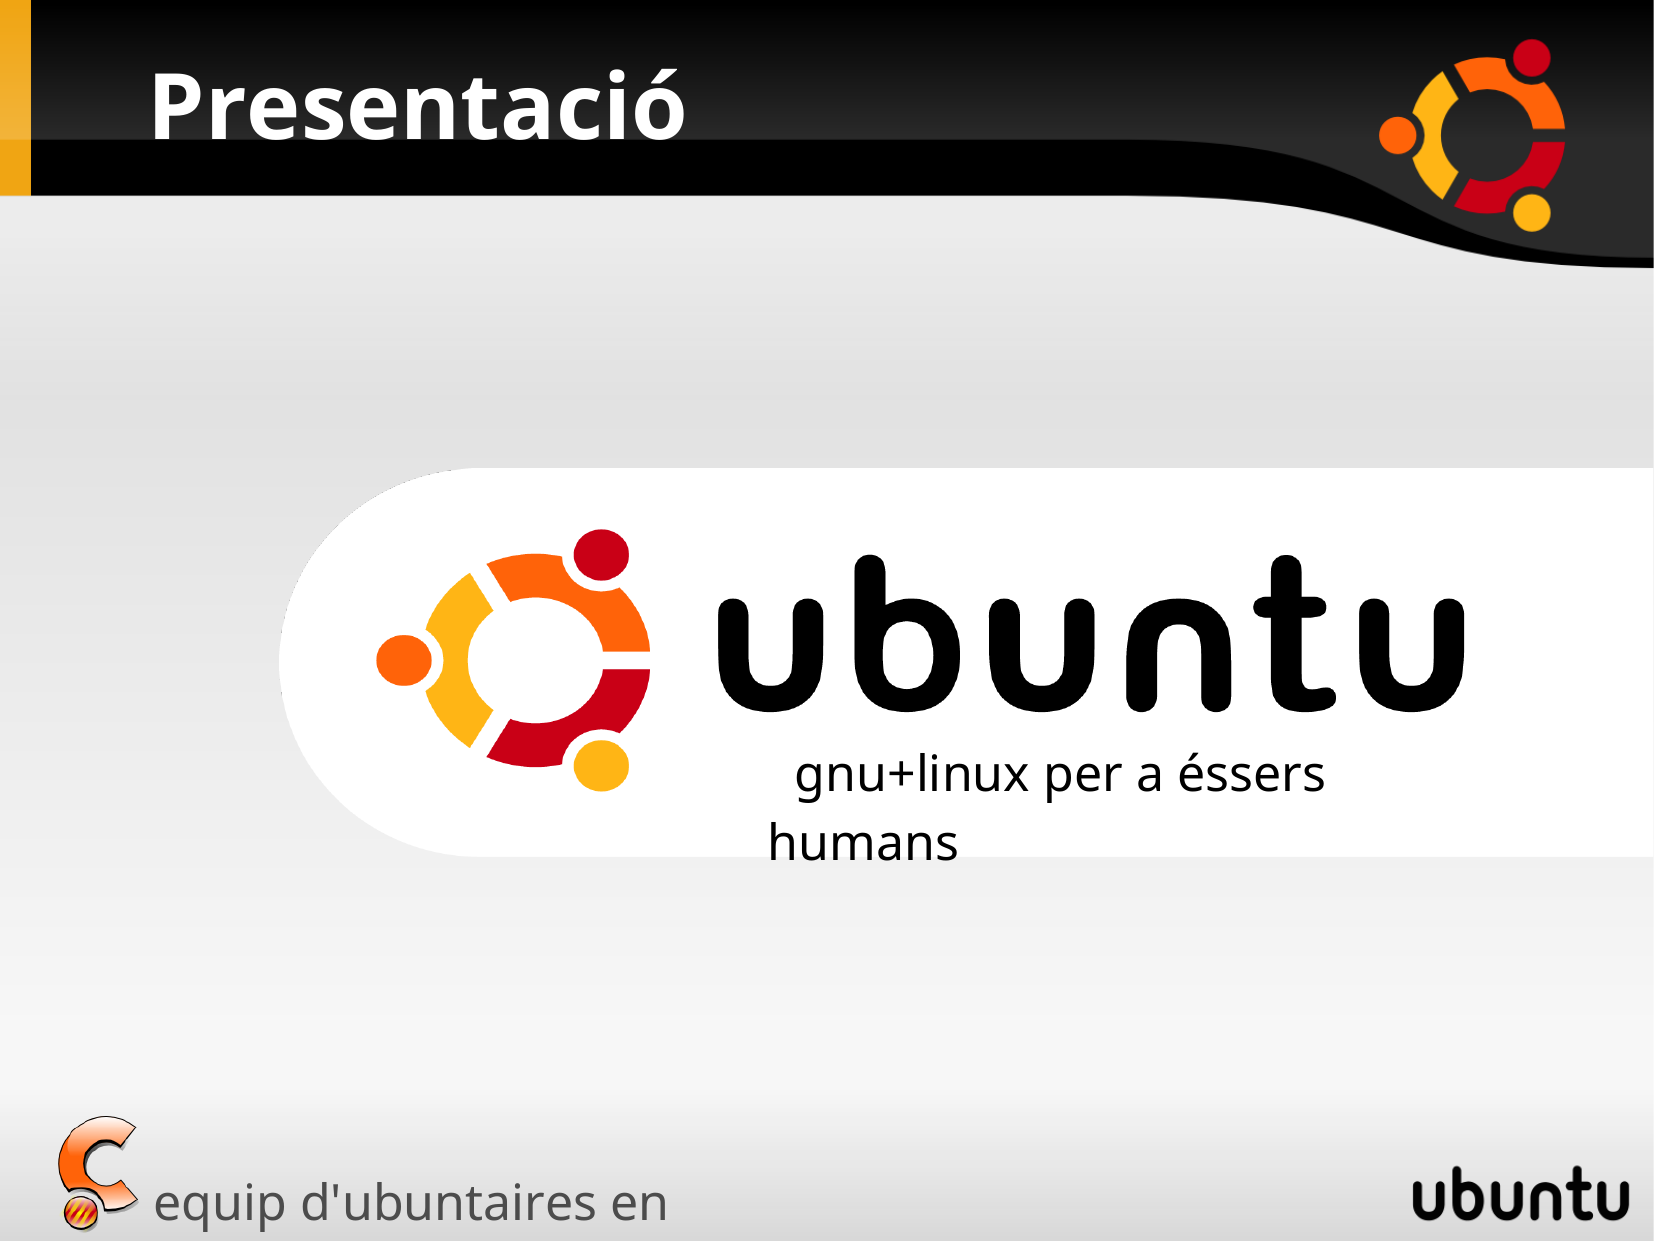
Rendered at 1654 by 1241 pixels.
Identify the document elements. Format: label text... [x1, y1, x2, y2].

title Presentació [0, 0, 1359, 208]
text_box gnu+linux per a éssers humans [767, 738, 1477, 859]
picture [0, 0, 1654, 1241]
